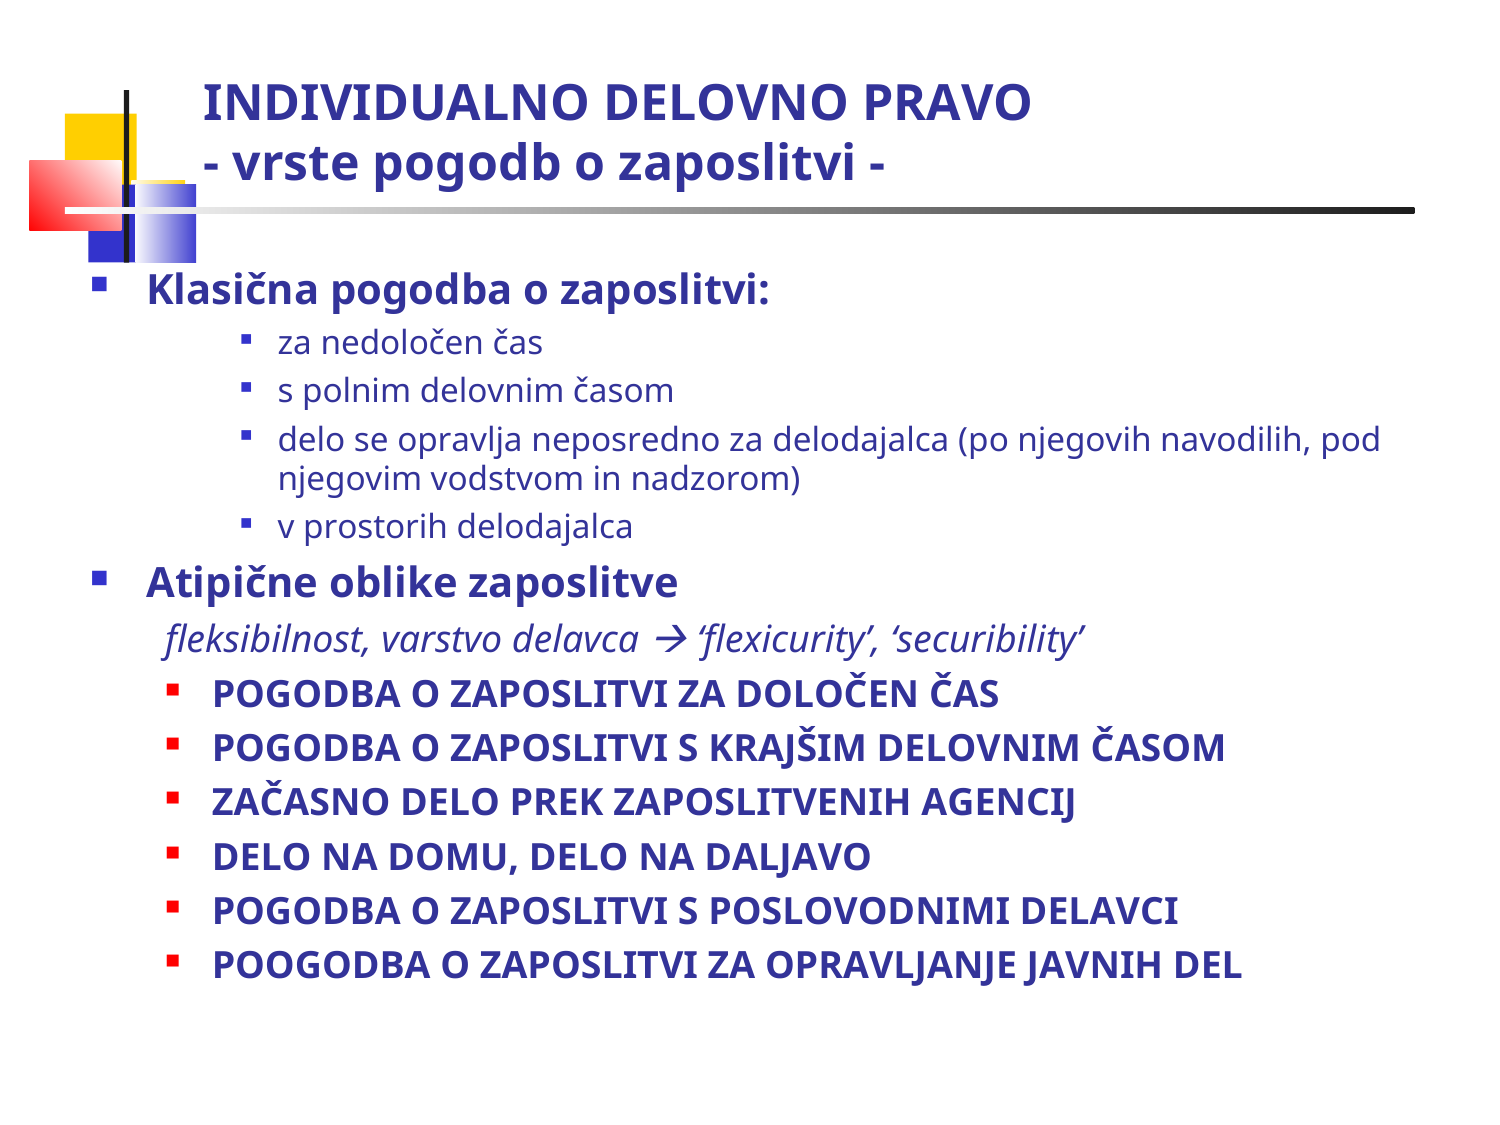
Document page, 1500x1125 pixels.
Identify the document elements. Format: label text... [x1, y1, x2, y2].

list Klasična pogodba o zaposlitvi: za nedoločen čas s polnim delovnim časom delo se opravlja neposredno za delodajalca (po njegovih navodilih, pod njegovim vodstvom in nadzorom) v prostorih delodajalca Atipične oblike zaposlitve fleksibilnost, varstvo delavca  ‘flexicurity’, ‘securibility’ POGODBA O ZAPOSLITVI ZA DOLOČEN ČAS POGODBA O ZAPOSLITVI S KRAJŠIM DELOVNIM ČASOM ZAČASNO DELO PREK ZAPOSLITVENIH AGENCIJ DELO NA DOMU, DELO NA DALJAVO POGODBA O ZAPOSLITVI S POSLOVODNIMI DELAVCI POOGODBA O ZAPOSLITVI ZA OPRAVLJANJE JAVNIH DEL [75, 255, 1426, 1005]
title INDIVIDUALNO DELOVNO PRAVO - vrste pogodb o zaposlitvi - [188, 35, 1468, 199]
